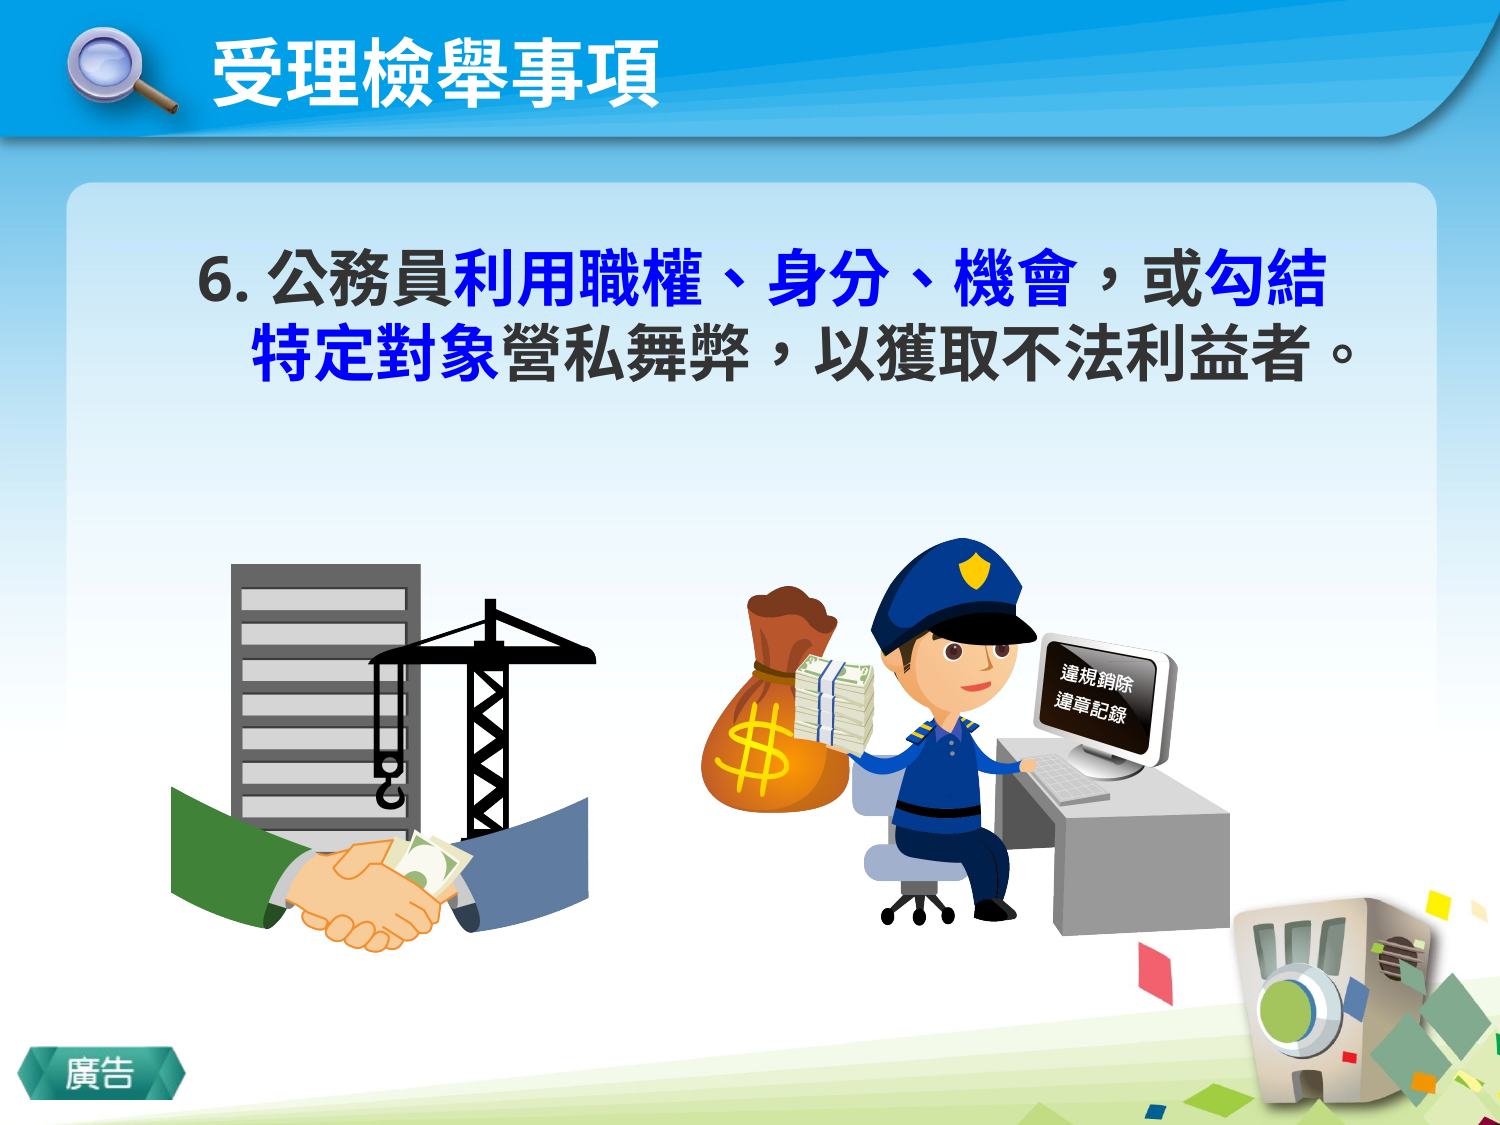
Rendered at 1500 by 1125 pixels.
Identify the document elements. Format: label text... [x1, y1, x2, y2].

text_box 6.公務員利用職權、身分、機會，或勾結特定對象營私舞弊，以獲取不法利益者。 [183, 231, 1400, 397]
picture [67, 27, 179, 114]
picture [0, 0, 1500, 1125]
text_box 受理檢舉事項 [195, 18, 680, 125]
